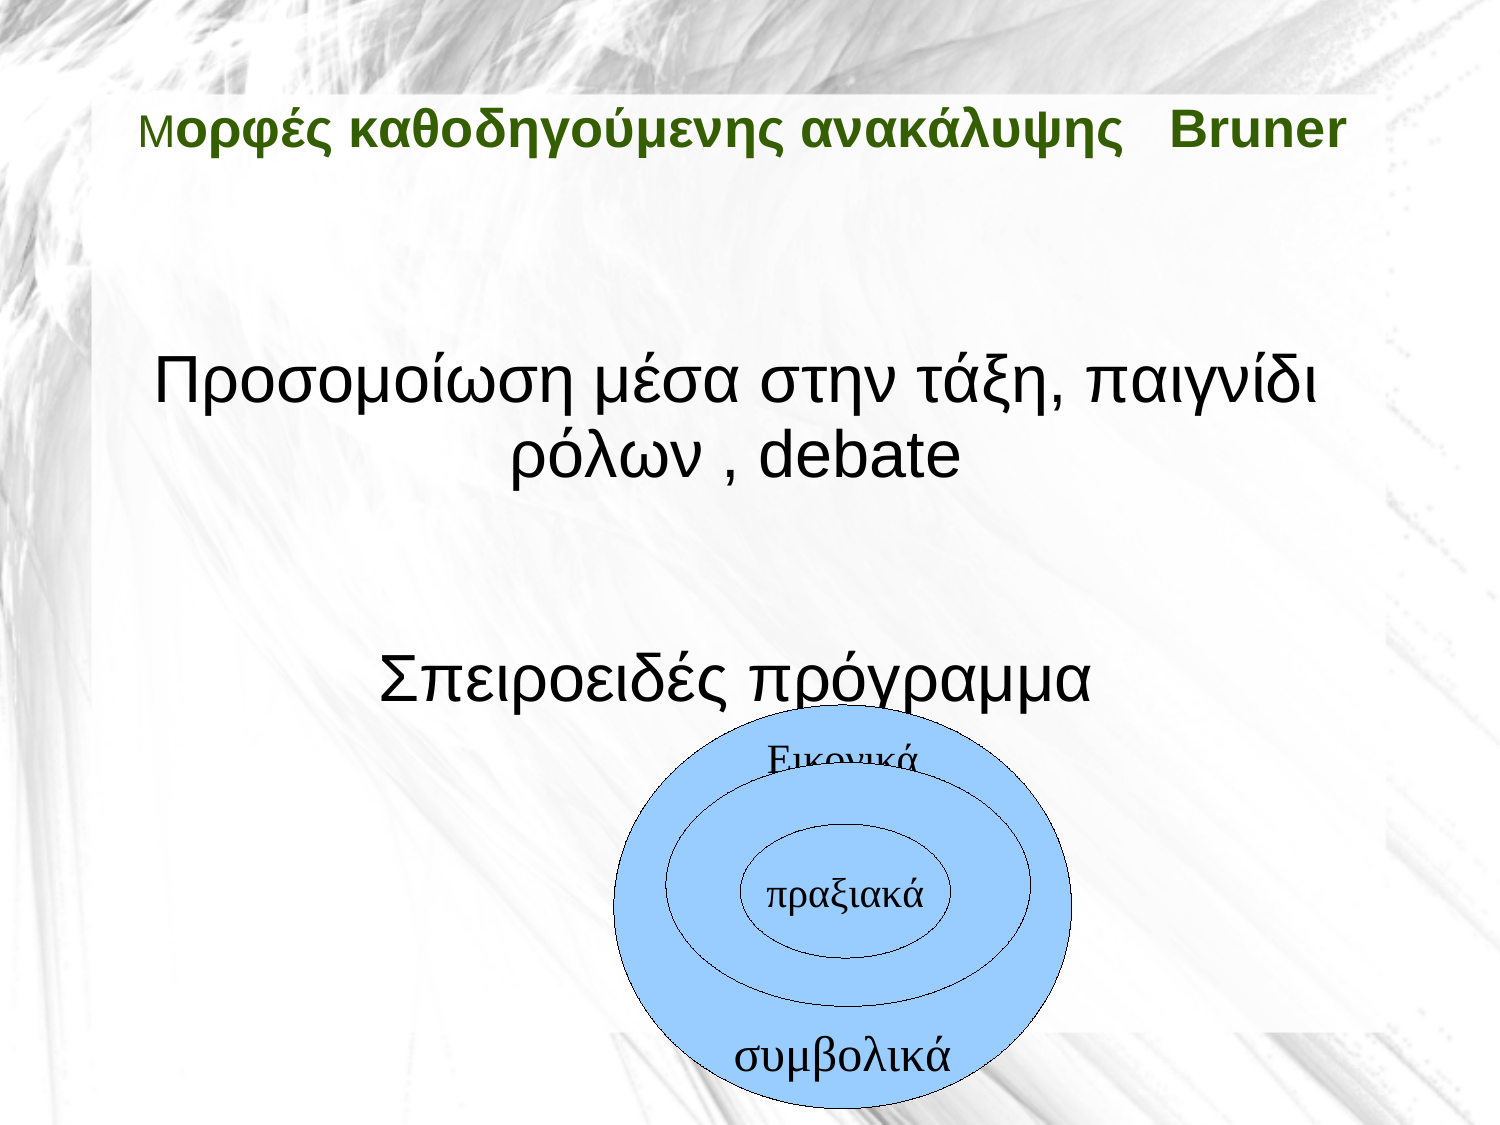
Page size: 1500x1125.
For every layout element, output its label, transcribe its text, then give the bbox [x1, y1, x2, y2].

subtitle Προσομοίωση μέσα στην τάξη, παιγνίδι ρόλων , debate Σπειροειδές πρόγραμμα [77, 187, 1396, 945]
title Μορφές καθοδηγούμενης ανακάλυψης Bruner [107, 11, 1367, 187]
text_box πραξιακά [740, 824, 951, 959]
picture [0, 0, 1500, 1125]
text_box [665, 762, 1031, 1007]
text_box Εικονικά συμβολικά [613, 704, 1072, 1109]
